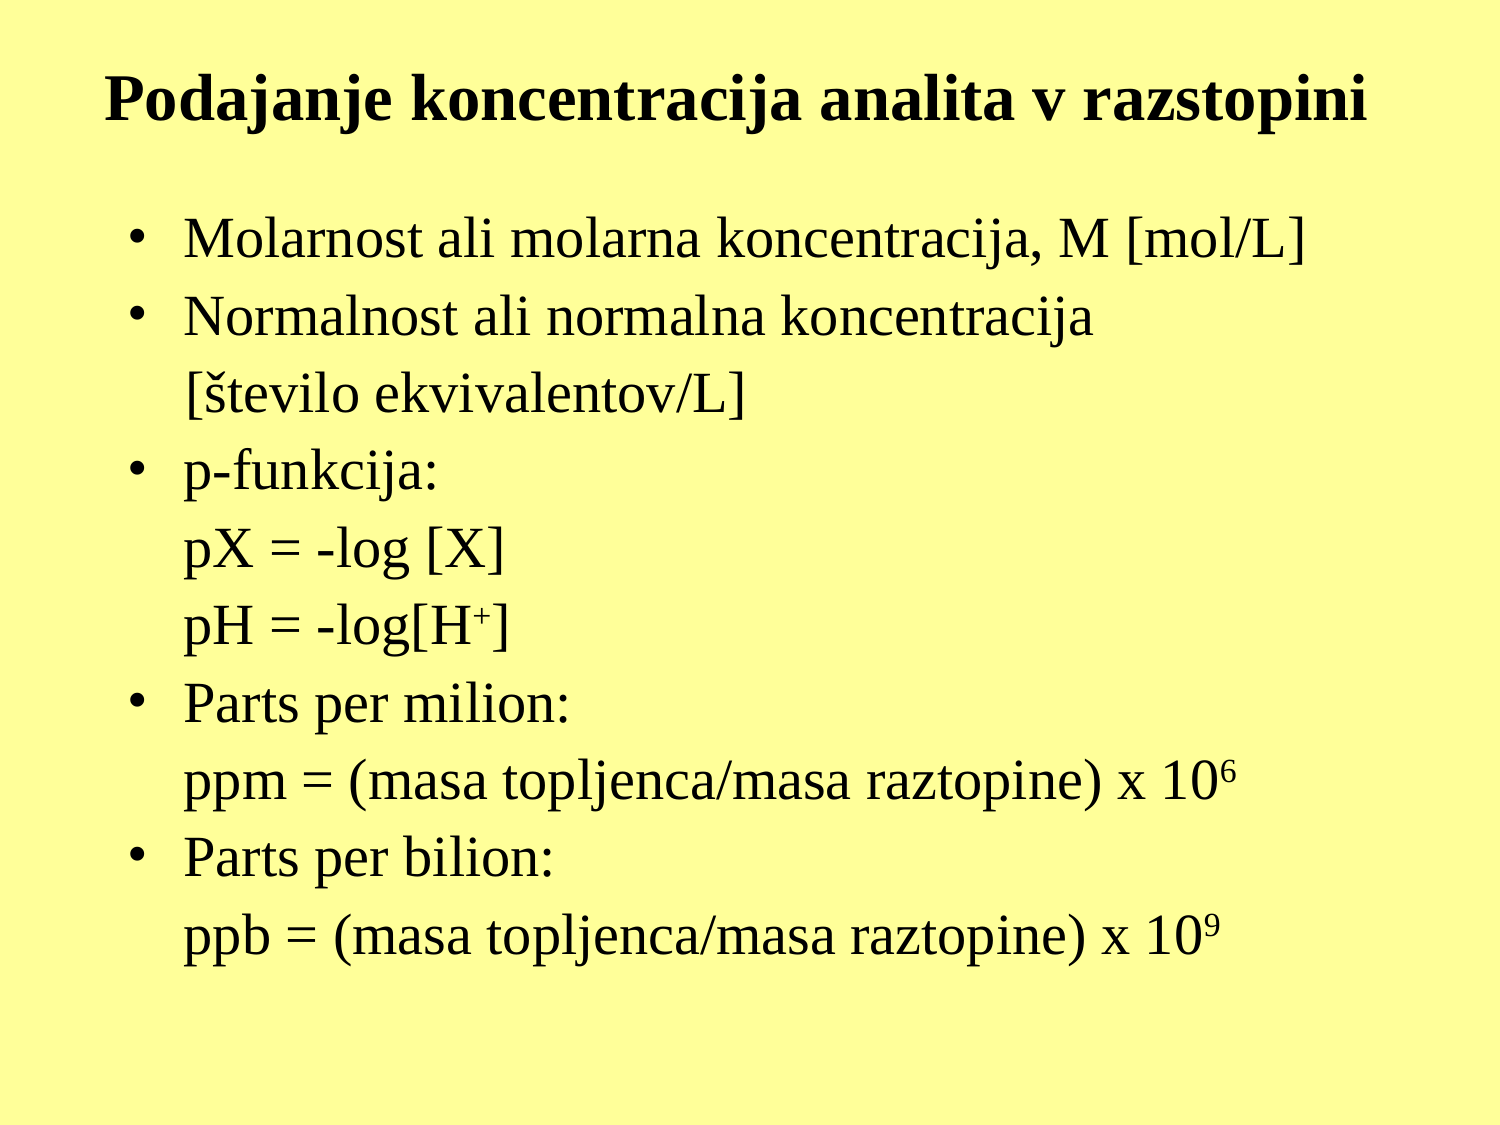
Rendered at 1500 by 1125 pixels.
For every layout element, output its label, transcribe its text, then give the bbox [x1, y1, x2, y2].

title Podajanje koncentracija analita v razstopini [24, 0, 1450, 188]
list Molarnost ali molarna koncentracija, M [mol/L] Normalnost ali normalna koncentracija [število ekvivalentov/L] p-funkcija: pX = -log [X] pH = -log[H+] Parts per milion: ppm = (masa topljenca/masa raztopine) x 106 Parts per bilion: ppb = (masa topljenca/masa raztopine) x 109 [112, 200, 1388, 1125]
